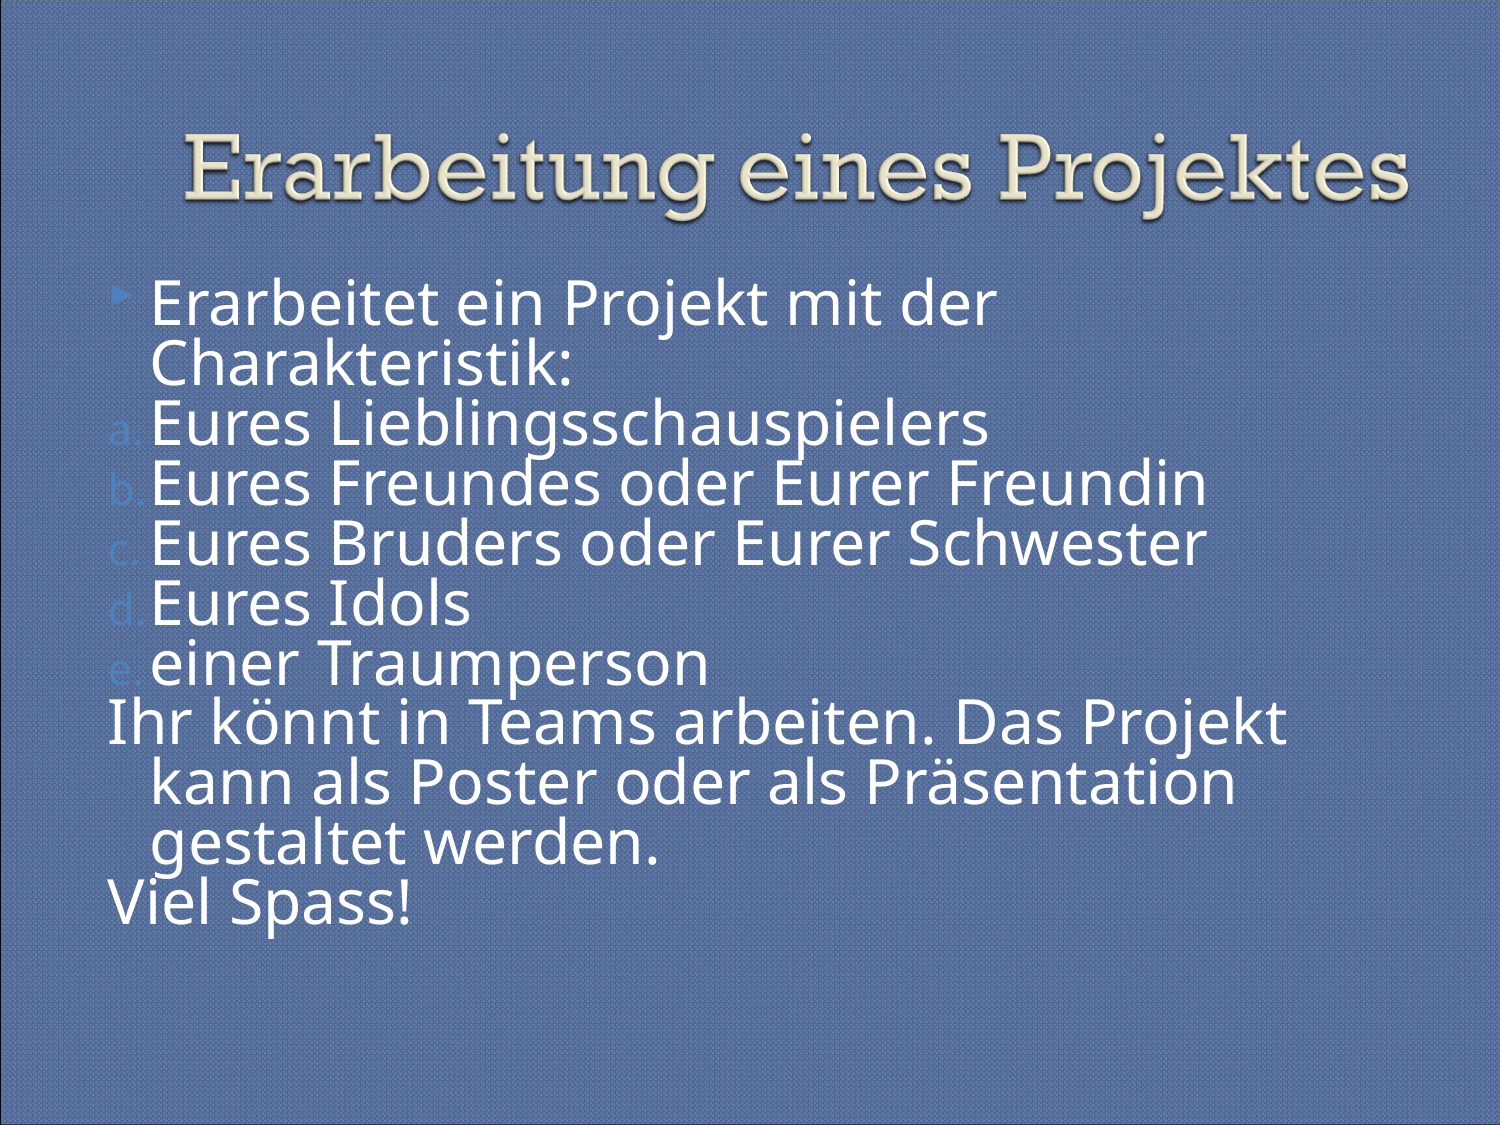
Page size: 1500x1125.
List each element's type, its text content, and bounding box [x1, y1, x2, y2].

list Erarbeitet ein Projekt mit der Charakteristik: Eures Lieblingsschauspielers Eures Freundes oder Eurer Freundin Eures Bruders oder Eurer Schwester Eures Idols einer Traumperson Ihr könnt in Teams arbeiten. Das Projekt kann als Poster oder als Präsentation gestaltet werden. Viel Spass! [75, 270, 1426, 1013]
picture [0, 0, 1500, 1125]
text_box [73, 40, 1476, 233]
